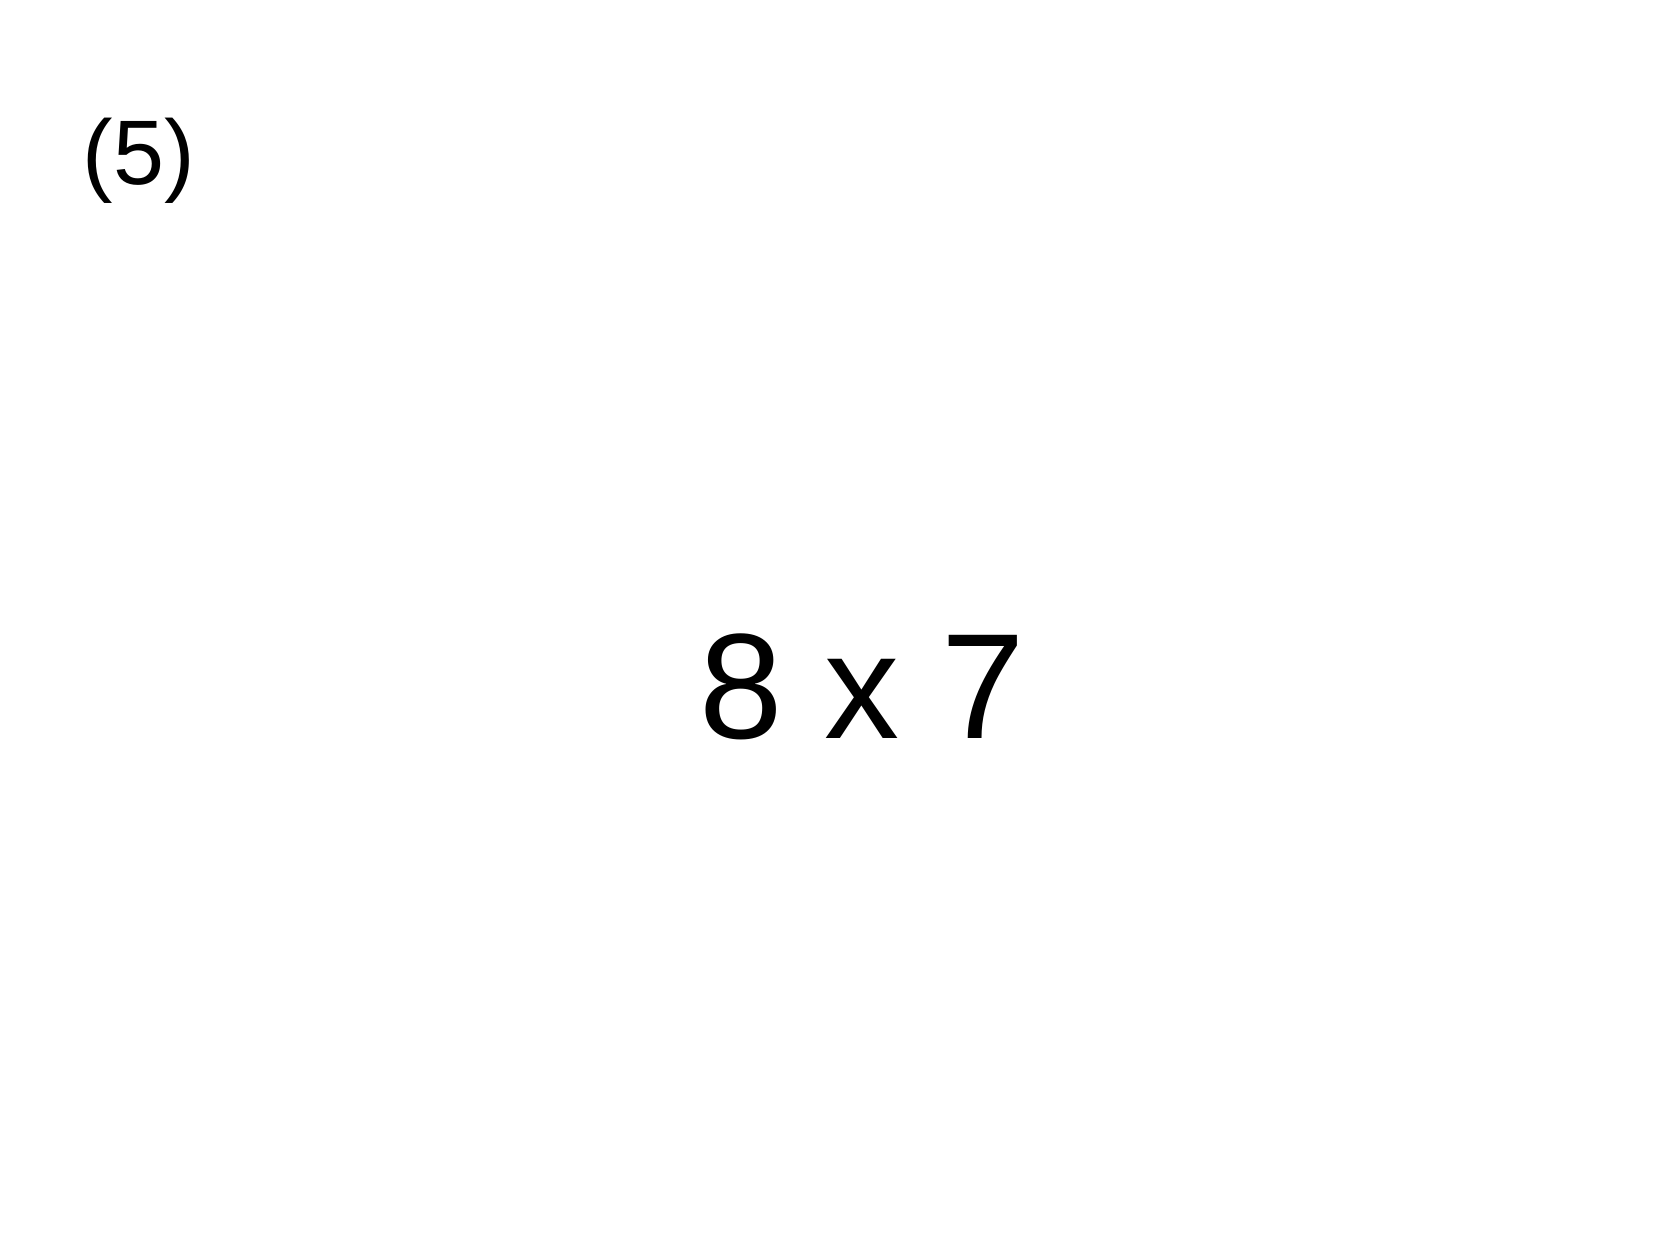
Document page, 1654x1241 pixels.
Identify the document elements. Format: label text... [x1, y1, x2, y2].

title (5) [82, 49, 1571, 257]
list 8 x 7 [82, 290, 1571, 1109]
